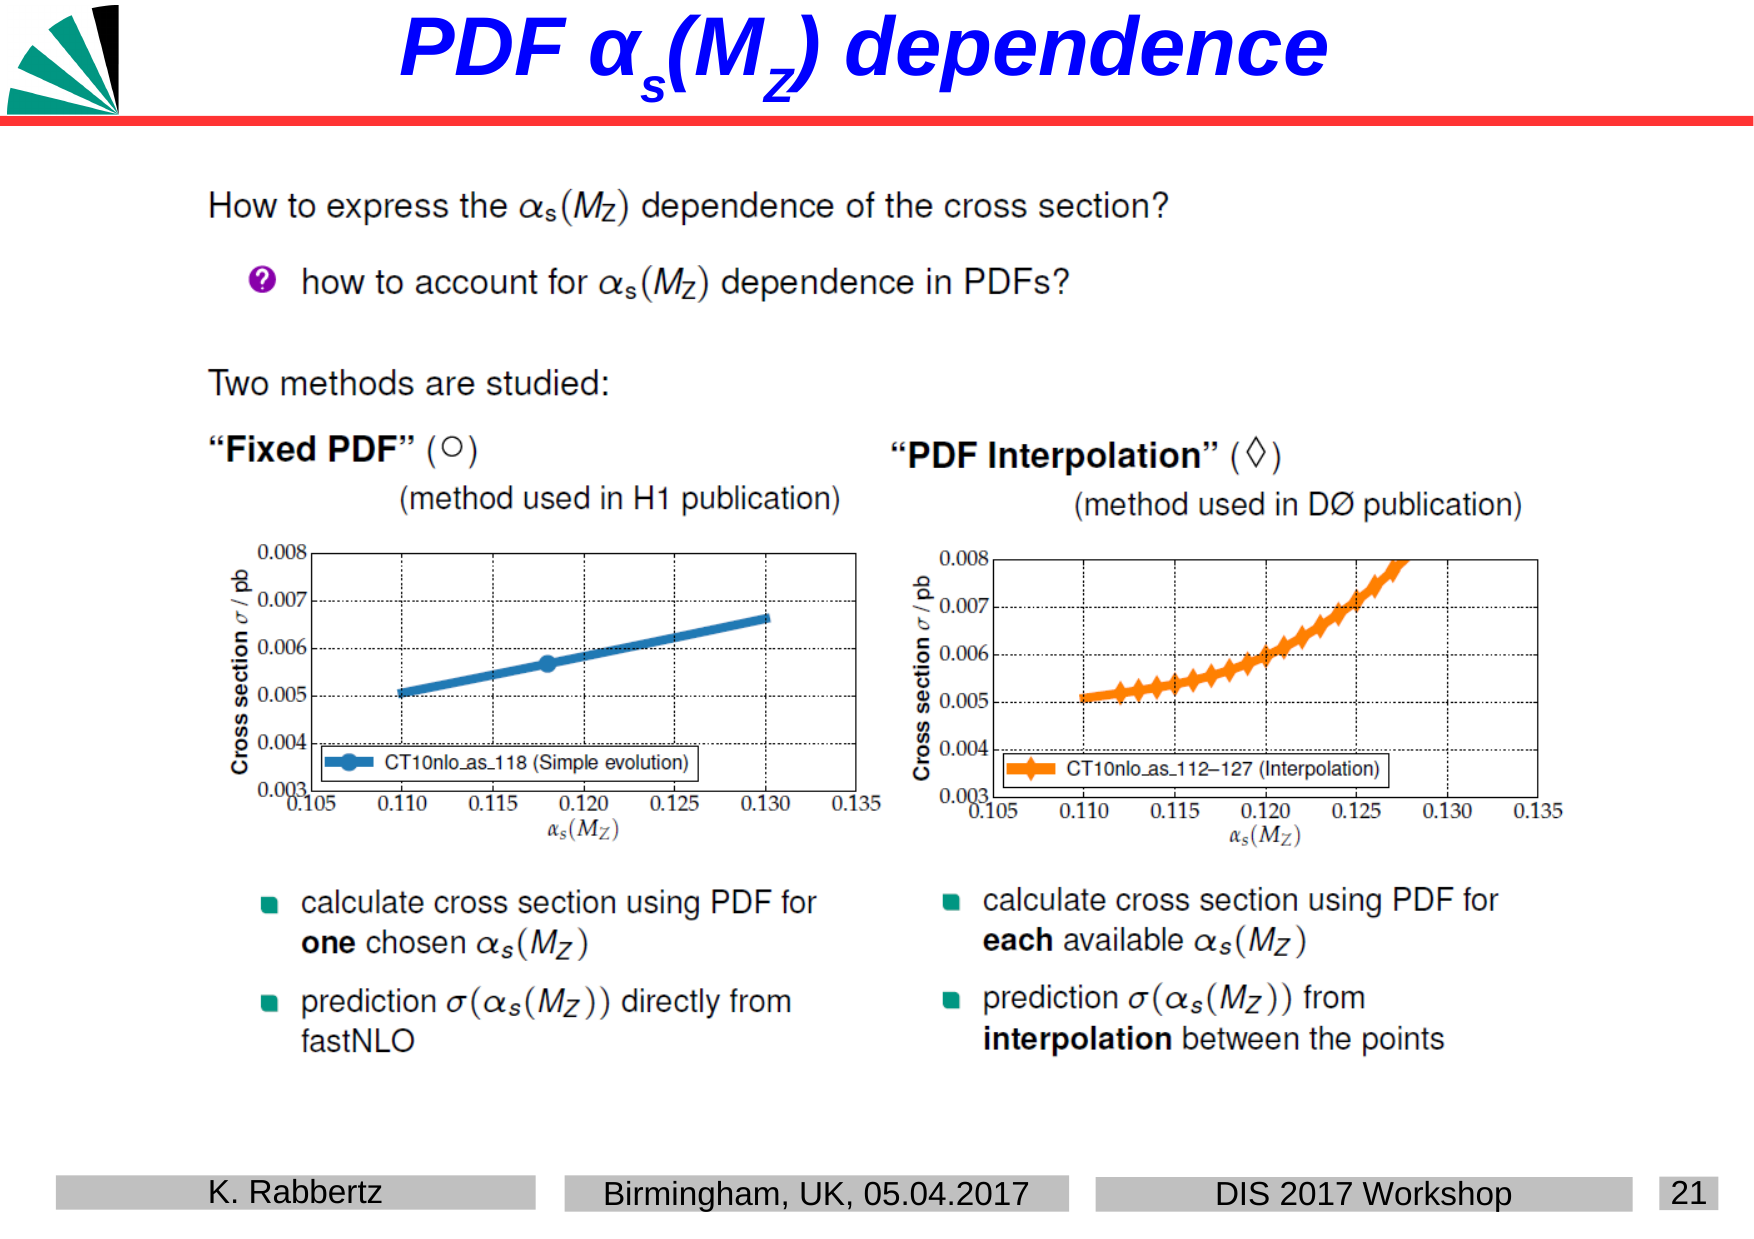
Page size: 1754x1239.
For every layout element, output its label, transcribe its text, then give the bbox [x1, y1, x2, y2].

title PDF αs(MZ) dependence [123, 0, 1606, 114]
picture [201, 179, 1571, 1071]
picture [7, 5, 119, 116]
